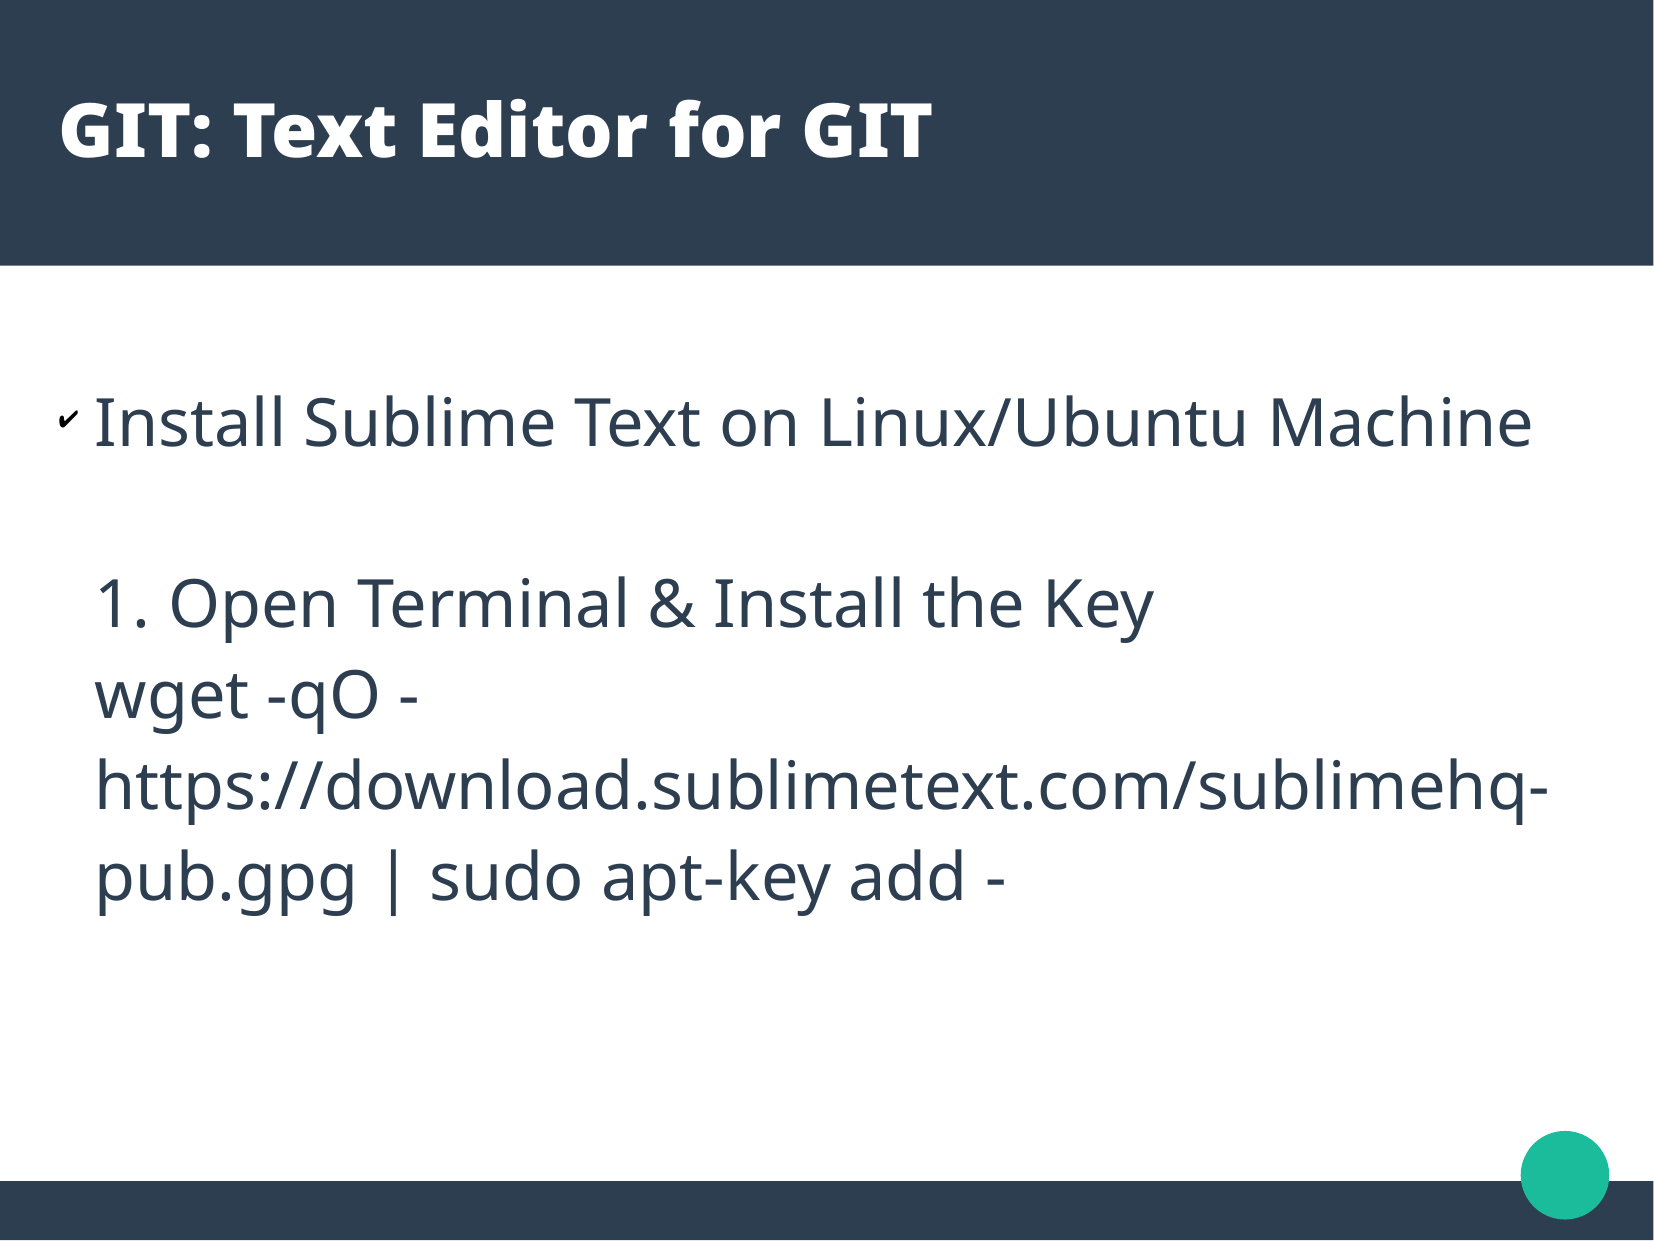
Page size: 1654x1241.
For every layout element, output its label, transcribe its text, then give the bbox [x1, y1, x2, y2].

title GIT: Text Editor for GIT [59, 40, 1595, 216]
subtitle Install Sublime Text on Linux/Ubuntu Machine 1. Open Terminal & Install the Key wget -qO - https://download.sublimetext.com/sublimehq-pub.gpg | sudo apt-key add - [59, 271, 1595, 1205]
